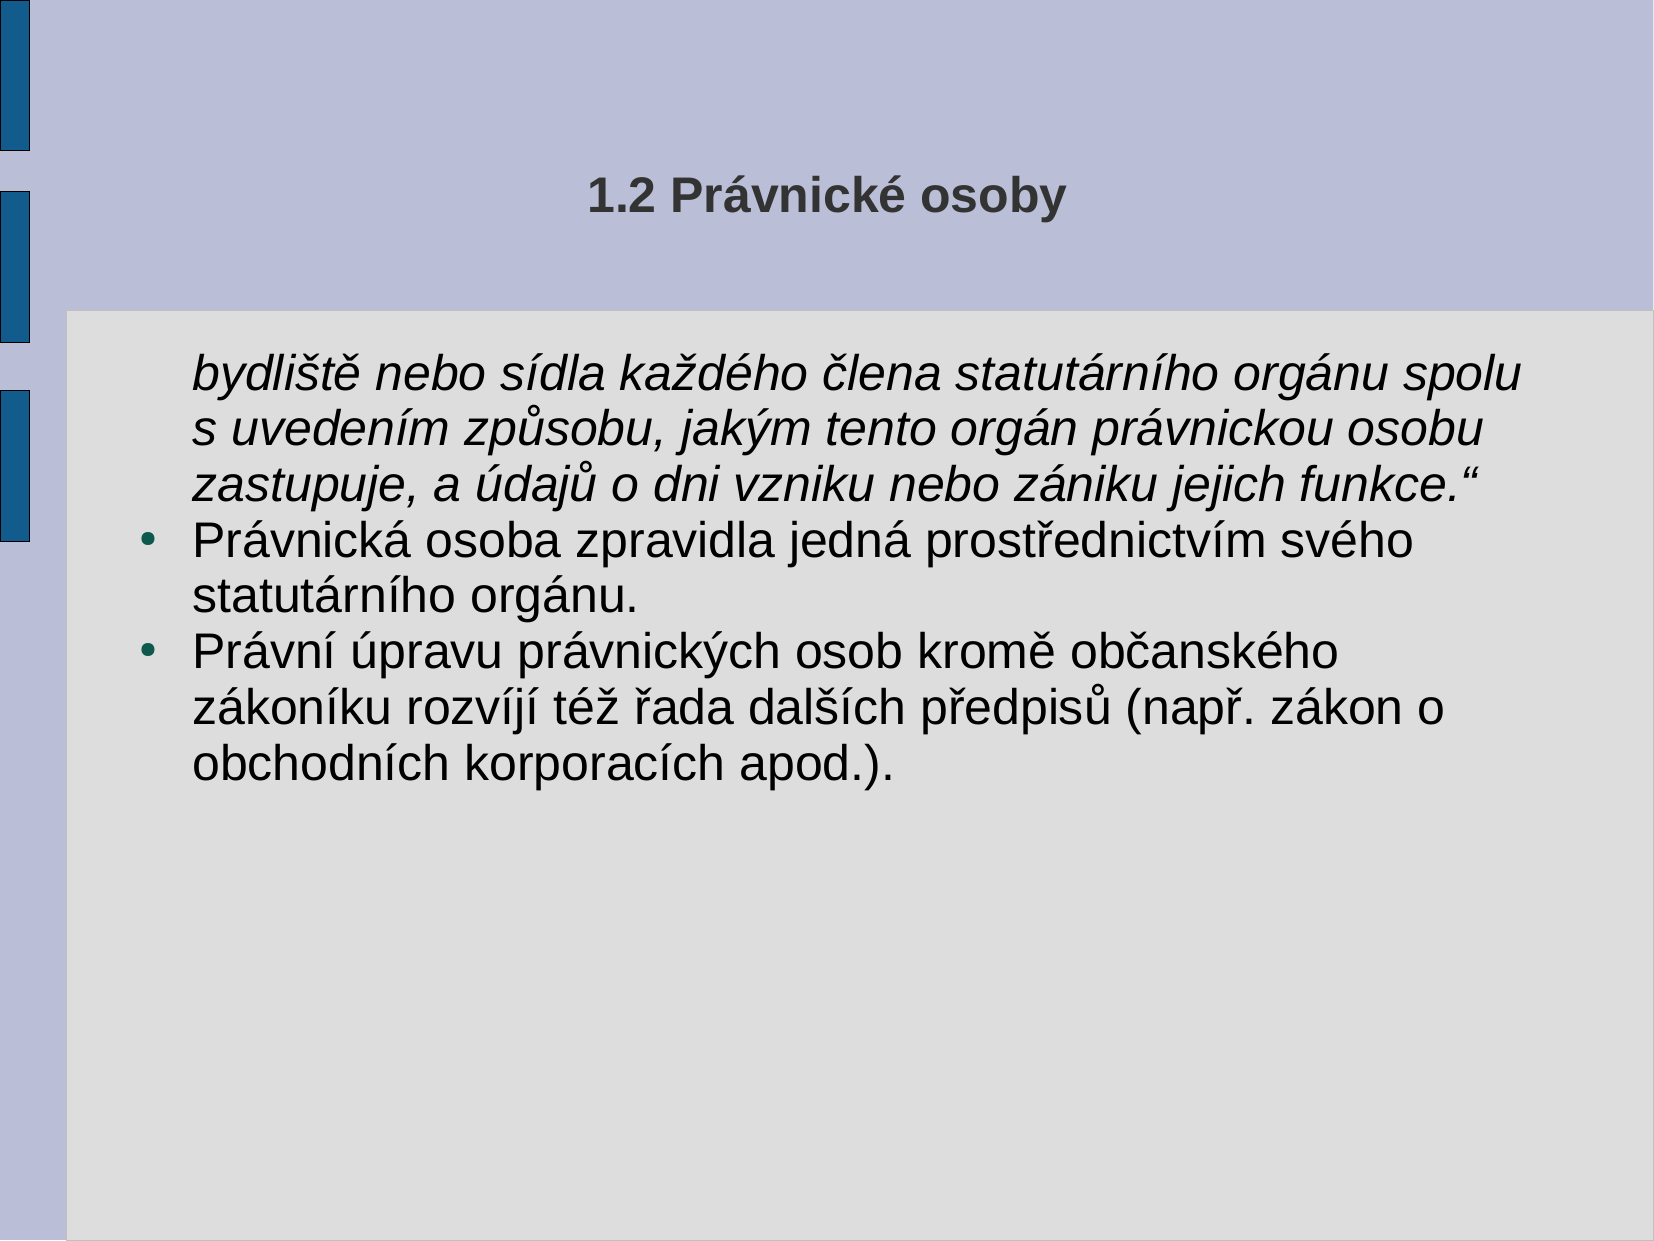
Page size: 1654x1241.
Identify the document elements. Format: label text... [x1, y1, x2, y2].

title 1.2 Právnické osoby [121, 91, 1534, 299]
list bydliště nebo sídla každého člena statutárního orgánu spolu s uvedením způsobu, jakým tento orgán právnickou osobu zastupuje, a údajů o dni vzniku nebo zániku jejich funkce.“ Právnická osoba zpravidla jedná prostřednictvím svého statutárního orgánu. Právní úpravu právnických osob kromě občanského zákoníku rozvíjí též řada dalších předpisů (např. zákon o obchodních korporacích apod.). [121, 344, 1534, 1127]
